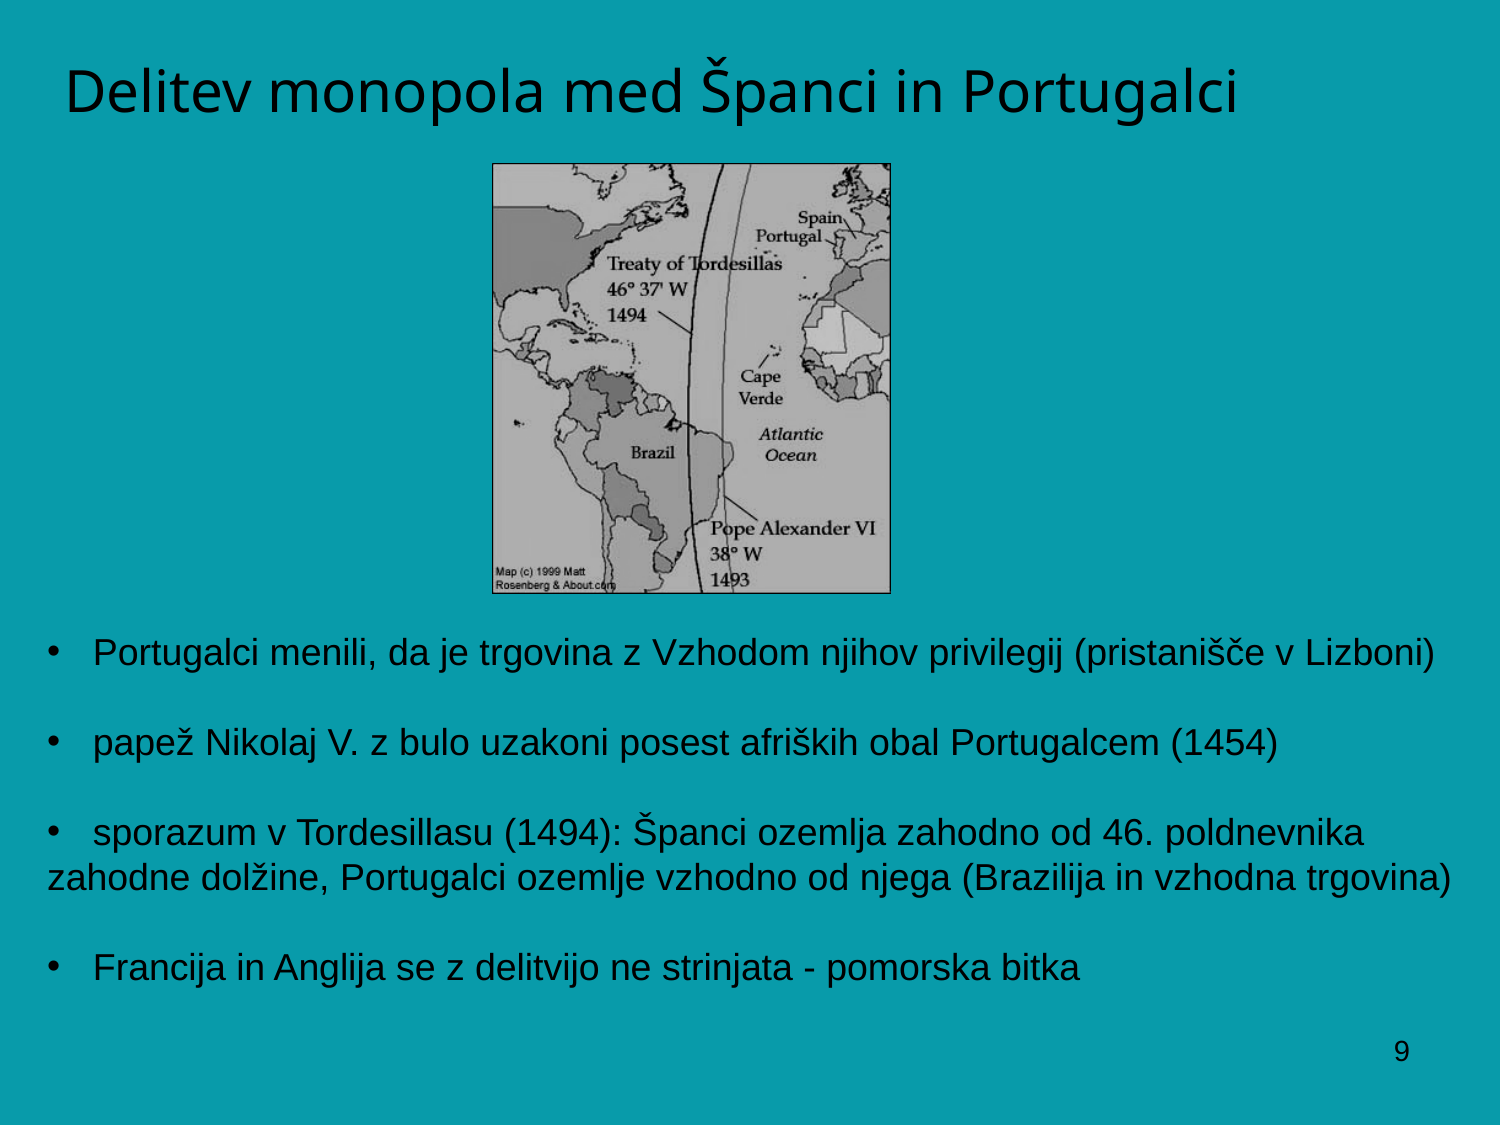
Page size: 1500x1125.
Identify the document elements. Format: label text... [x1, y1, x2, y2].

picture [492, 164, 891, 594]
text_box Delitev monopola med Španci in Portugalci [49, 46, 1255, 132]
text_box Portugalci menili, da je trgovina z Vzhodom njihov privilegij (pristanišče v Lizboni) papež Nikolaj V. z bulo uzakoni posest afriških obal Portugalcem (1454) sporazum v Tordesillasu (1494): Španci ozemlja zahodno od 46. poldnevnika zahodne dolžine, Portugalci ozemlje vzhodno od njega (Brazilija in vzhodna trgovina) Francija in Anglija se z delitvijo ne strinjata - pomorska bitka [32, 621, 1467, 1041]
slide_number <number> [1074, 1041, 1425, 1103]
